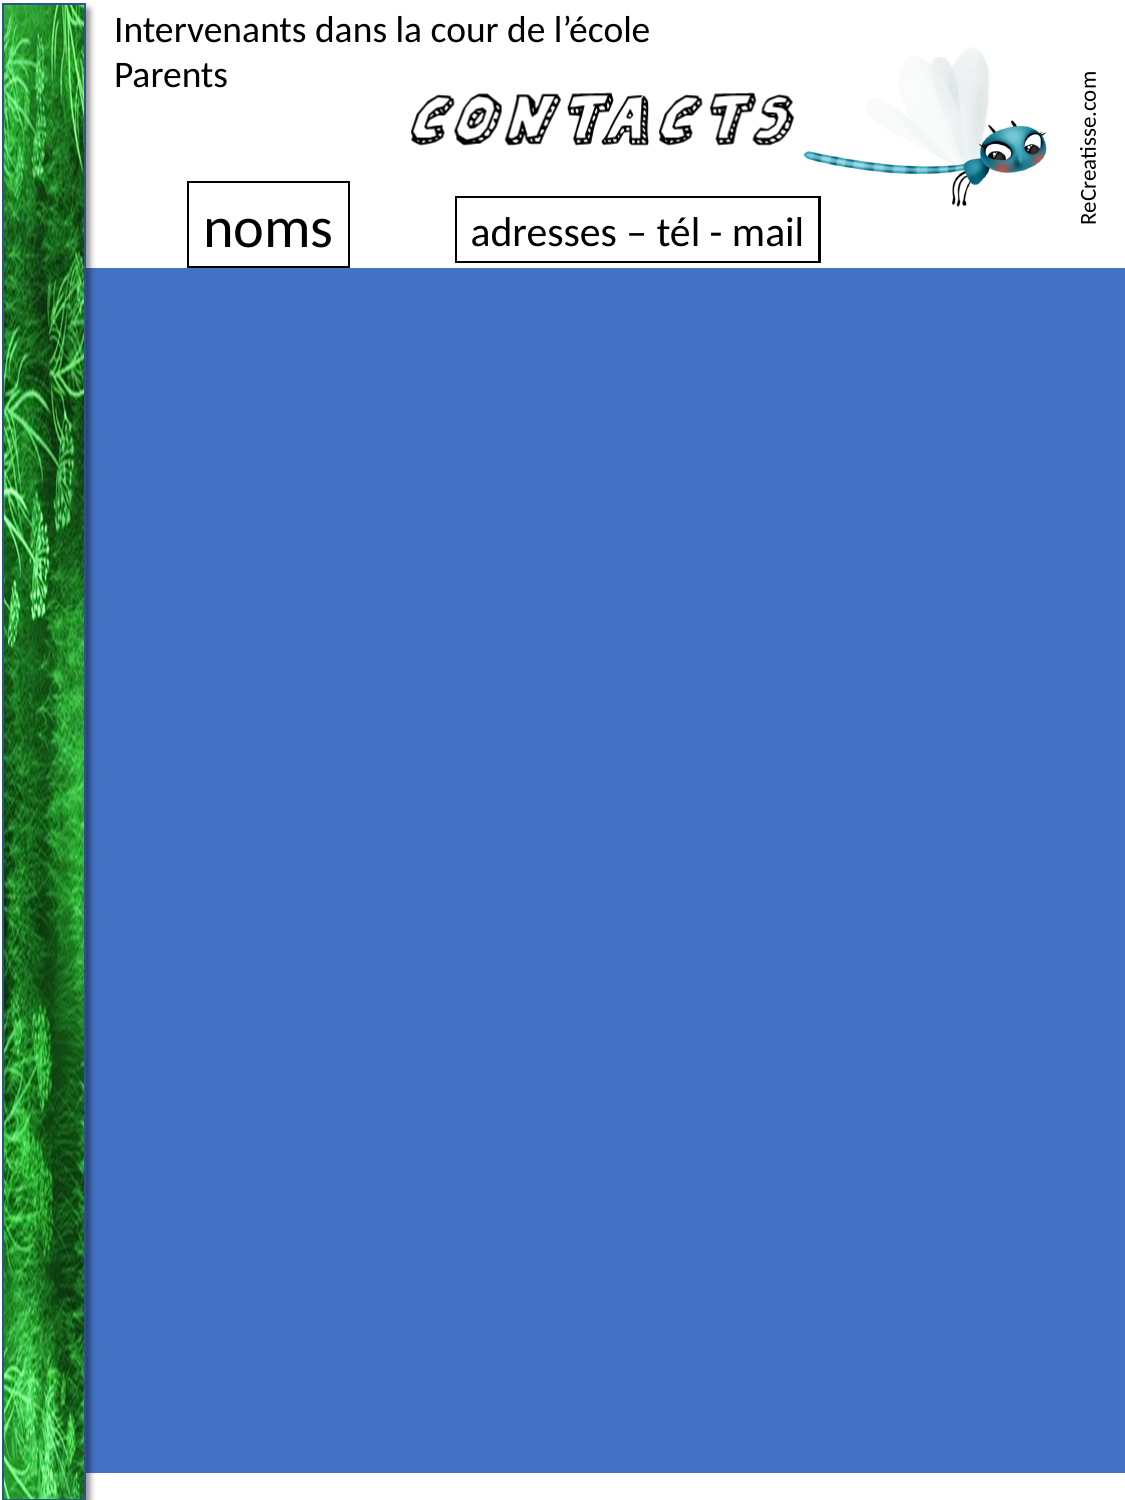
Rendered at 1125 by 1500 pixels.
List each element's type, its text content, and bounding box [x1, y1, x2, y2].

table_cell [99, 419, 401, 569]
picture [356, 31, 1052, 212]
table_header [401, 268, 1125, 419]
table_cell [99, 569, 401, 720]
table_cell [401, 1021, 1125, 1171]
text_box Intervenants dans la cour de l’école Parents [99, 0, 786, 104]
table_cell [99, 720, 401, 870]
table_cell [401, 569, 1125, 720]
table_cell [401, 1322, 1125, 1473]
text_box ReCreatisse.com [1065, 56, 1108, 240]
table_cell [99, 1021, 401, 1171]
table_cell [401, 720, 1125, 870]
table_cell [99, 870, 401, 1021]
table_cell [99, 1322, 401, 1473]
text_box adresses – tél - mail [456, 208, 820, 262]
table_header [99, 268, 401, 419]
picture [0, 0, 99, 1500]
table_cell [401, 419, 1125, 569]
table_cell [401, 870, 1125, 1021]
table_cell [99, 1171, 401, 1322]
text_box noms [188, 182, 349, 267]
table_cell [401, 1171, 1125, 1322]
